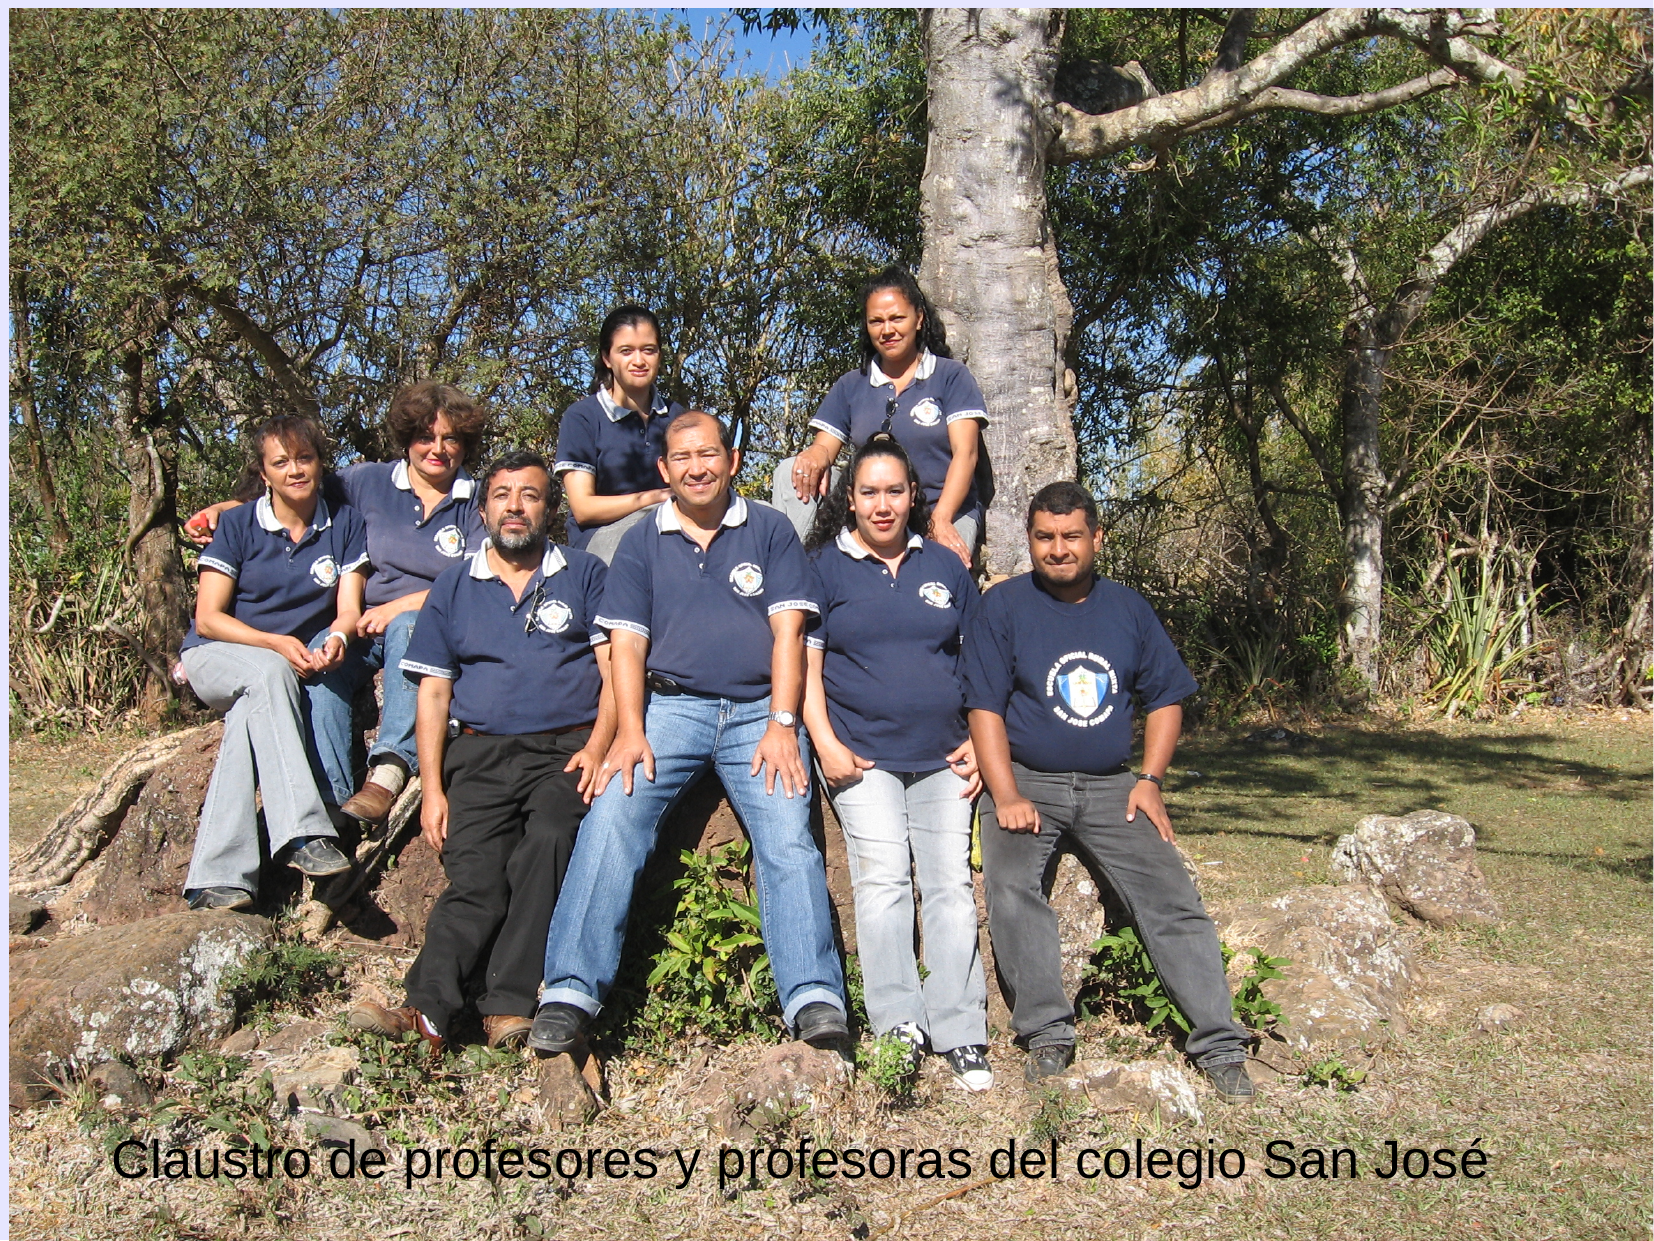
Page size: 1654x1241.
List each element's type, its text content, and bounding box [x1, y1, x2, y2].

picture [9, 8, 1654, 1241]
text_box Claustro de profesores y profesoras del colegio San José [96, 1122, 1506, 1198]
